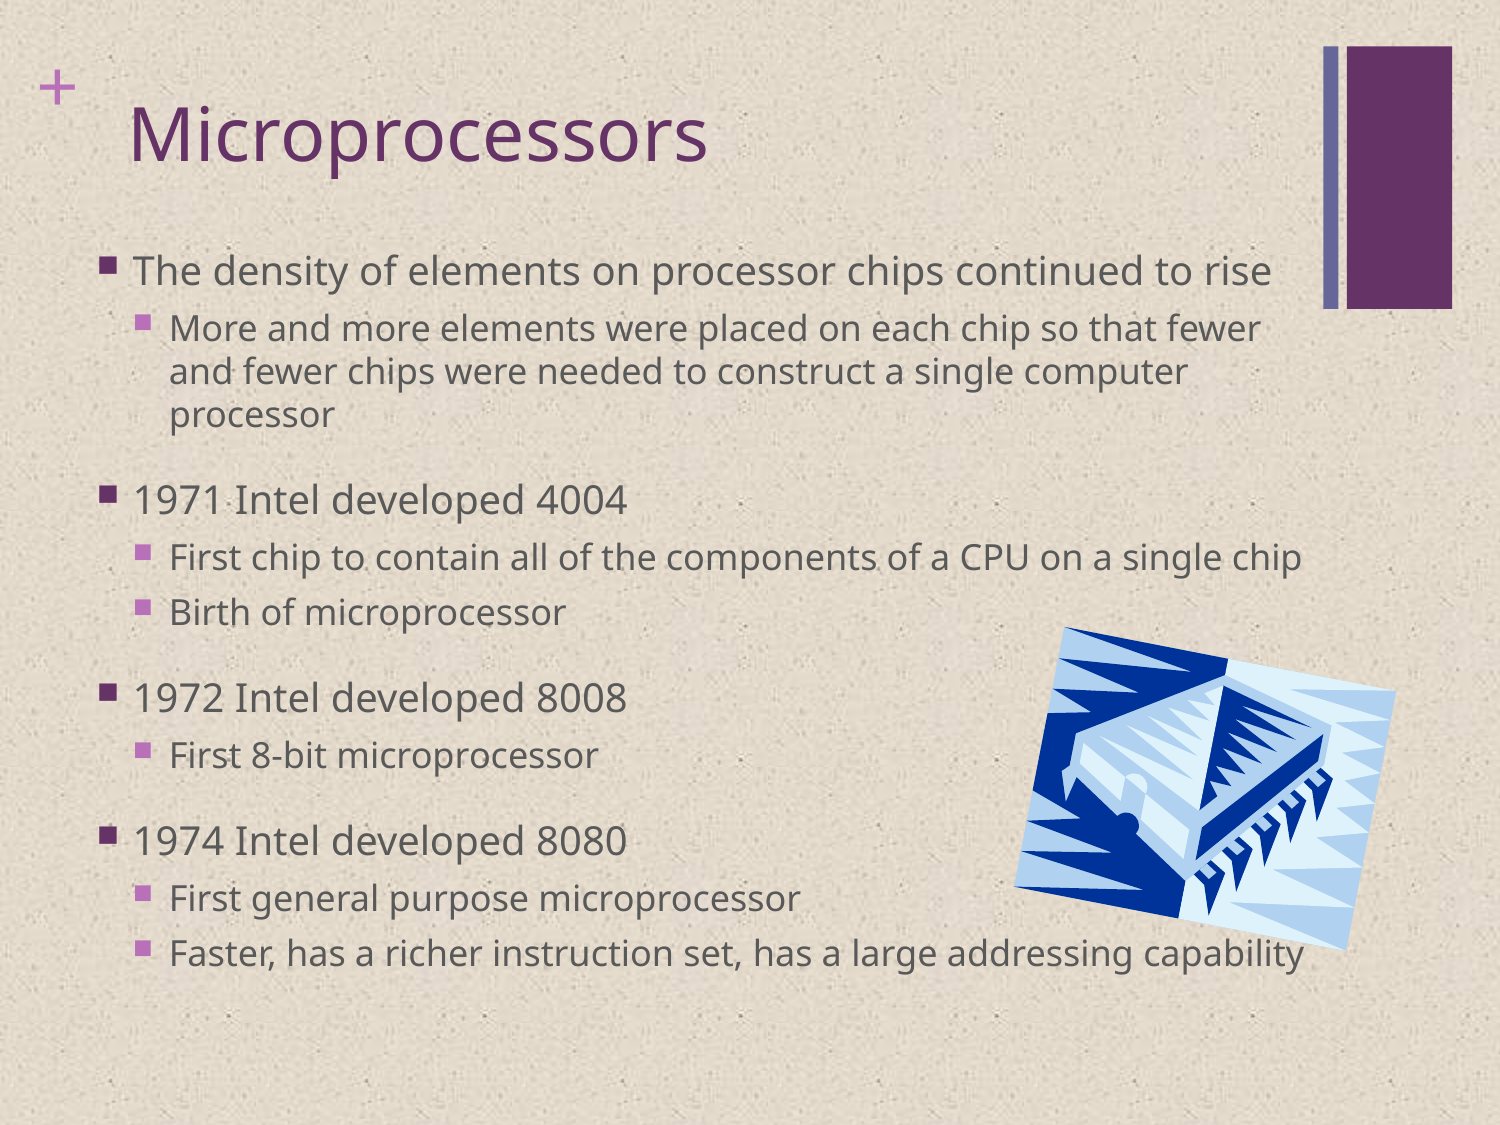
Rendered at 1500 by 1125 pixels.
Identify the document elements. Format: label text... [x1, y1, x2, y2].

list The density of elements on processor chips continued to rise More and more elements were placed on each chip so that fewer and fewer chips were needed to construct a single computer processor 1971 Intel developed 4004 First chip to contain all of the components of a CPU on a single chip Birth of microprocessor 1972 Intel developed 8008 First 8-bit microprocessor 1974 Intel developed 8080 First general purpose microprocessor Faster, has a richer instruction set, has a large addressing capability [81, 237, 1322, 1088]
picture [0, 0, 1500, 1125]
title Microprocessors [112, 79, 1322, 237]
